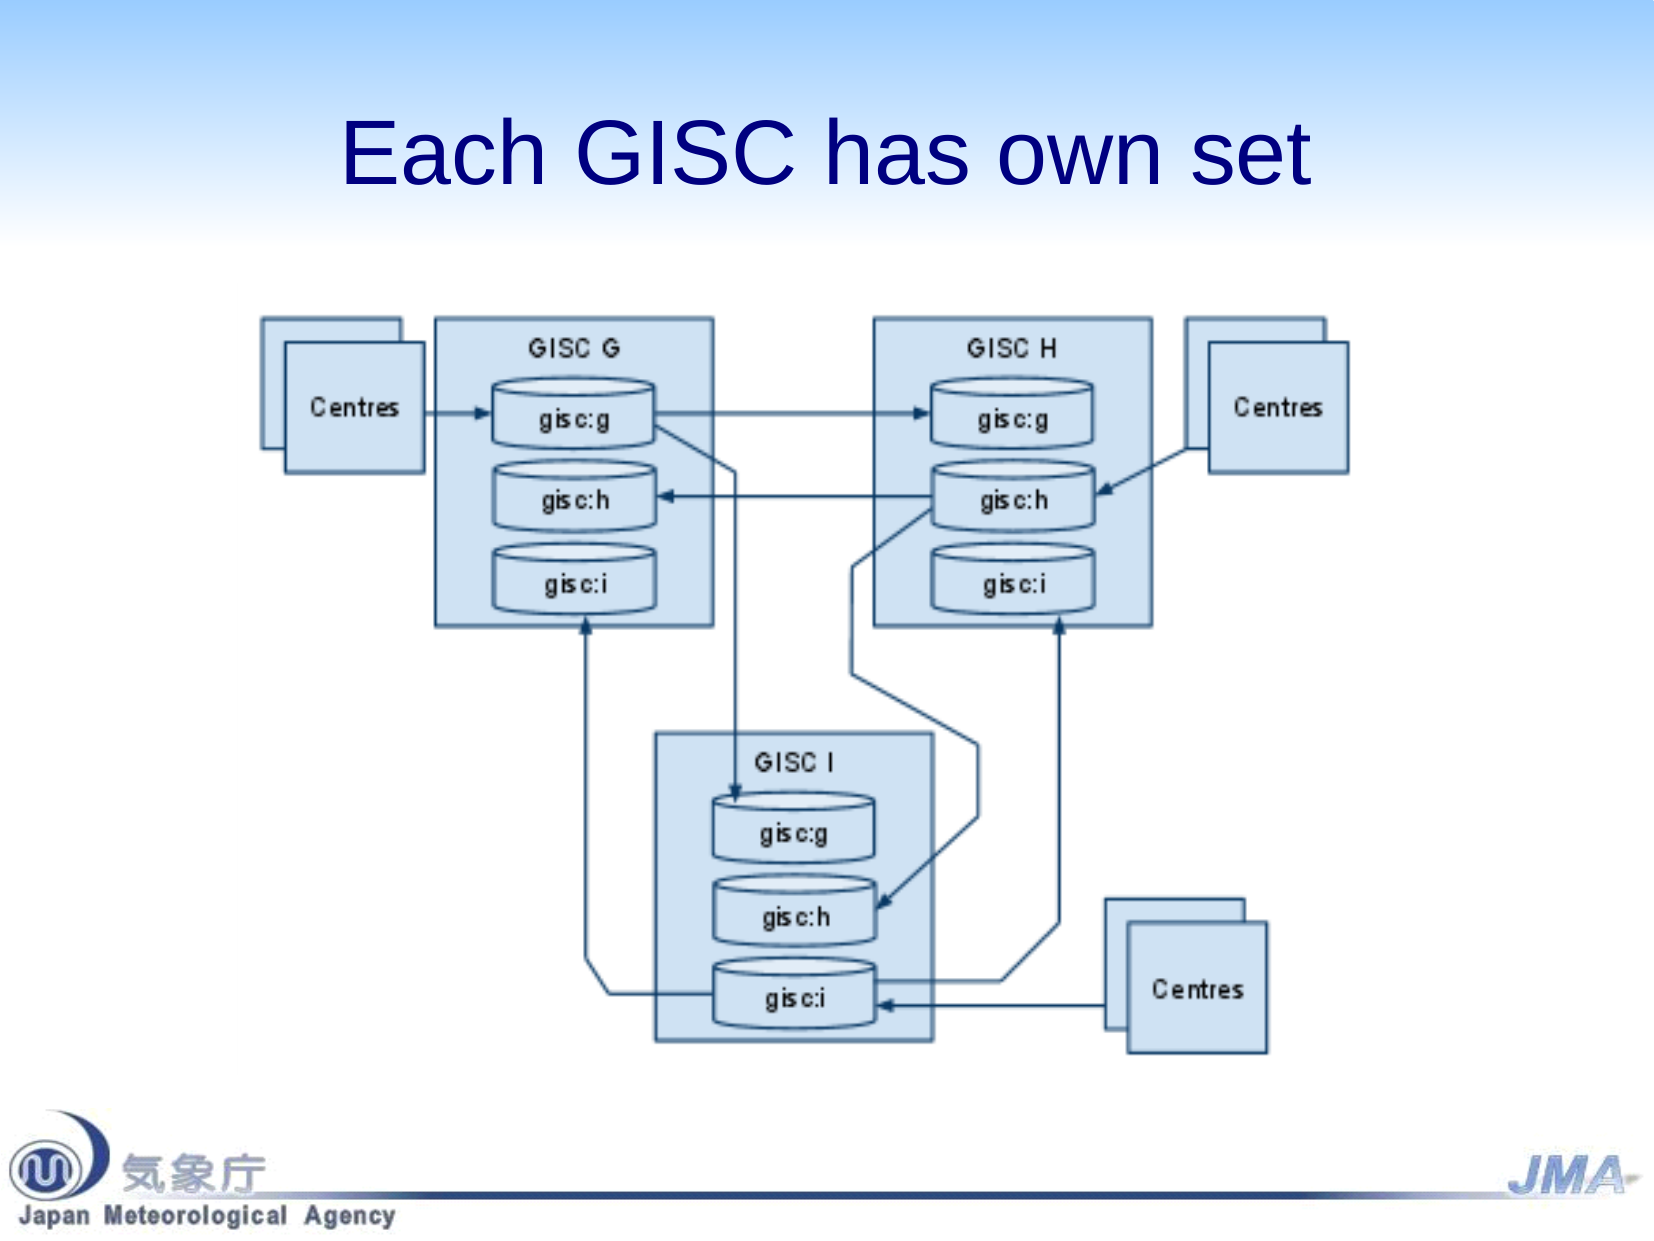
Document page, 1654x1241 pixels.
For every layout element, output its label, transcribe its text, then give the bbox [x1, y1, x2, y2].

picture [236, 283, 1394, 1075]
title Each GISC has own set [82, 49, 1571, 257]
picture [1, 1108, 1654, 1241]
